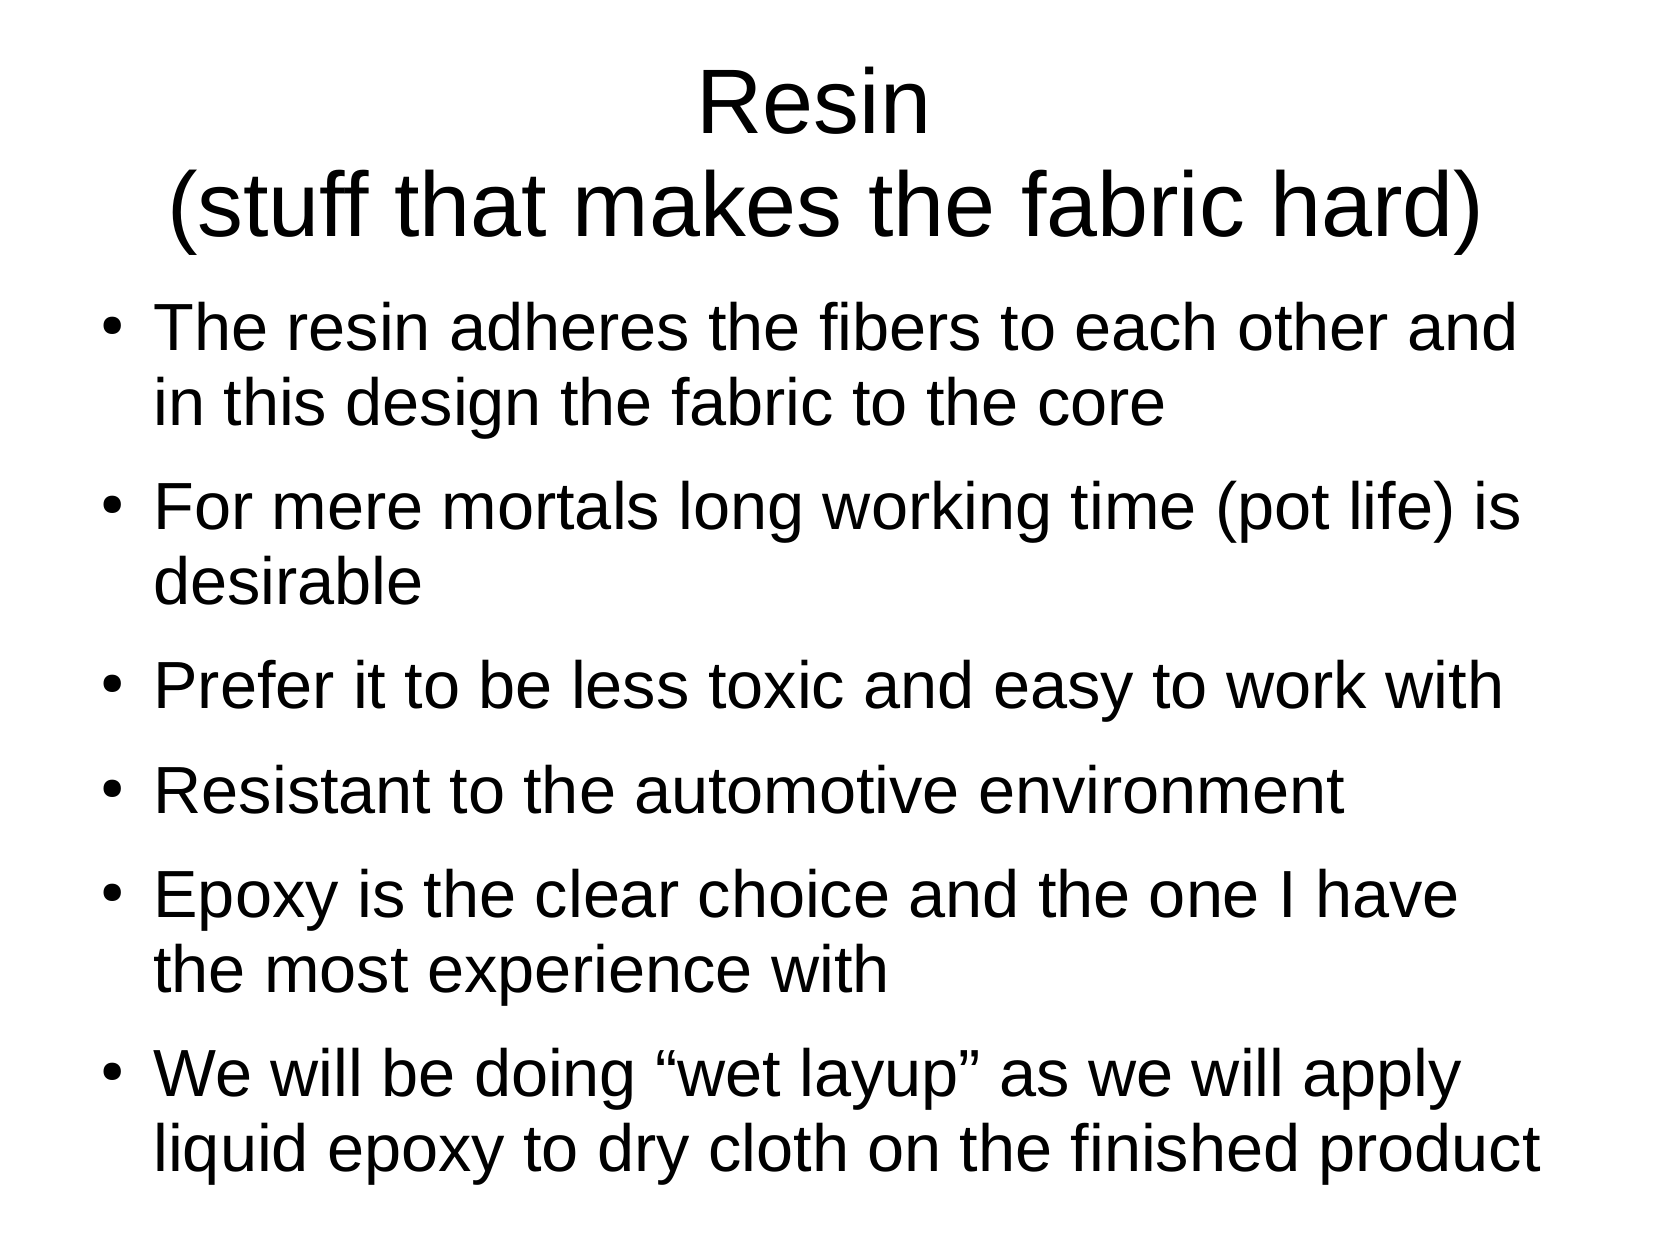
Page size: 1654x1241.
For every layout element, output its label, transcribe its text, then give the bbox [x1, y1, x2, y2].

title Resin (stuff that makes the fabric hard) [82, 50, 1571, 256]
list The resin adheres the fibers to each other and in this design the fabric to the core For mere mortals long working time (pot life) is desirable Prefer it to be less toxic and easy to work with Resistant to the automotive environment Epoxy is the clear choice and the one I have the most experience with We will be doing “wet layup” as we will apply liquid epoxy to dry cloth on the finished product [82, 290, 1571, 1181]
